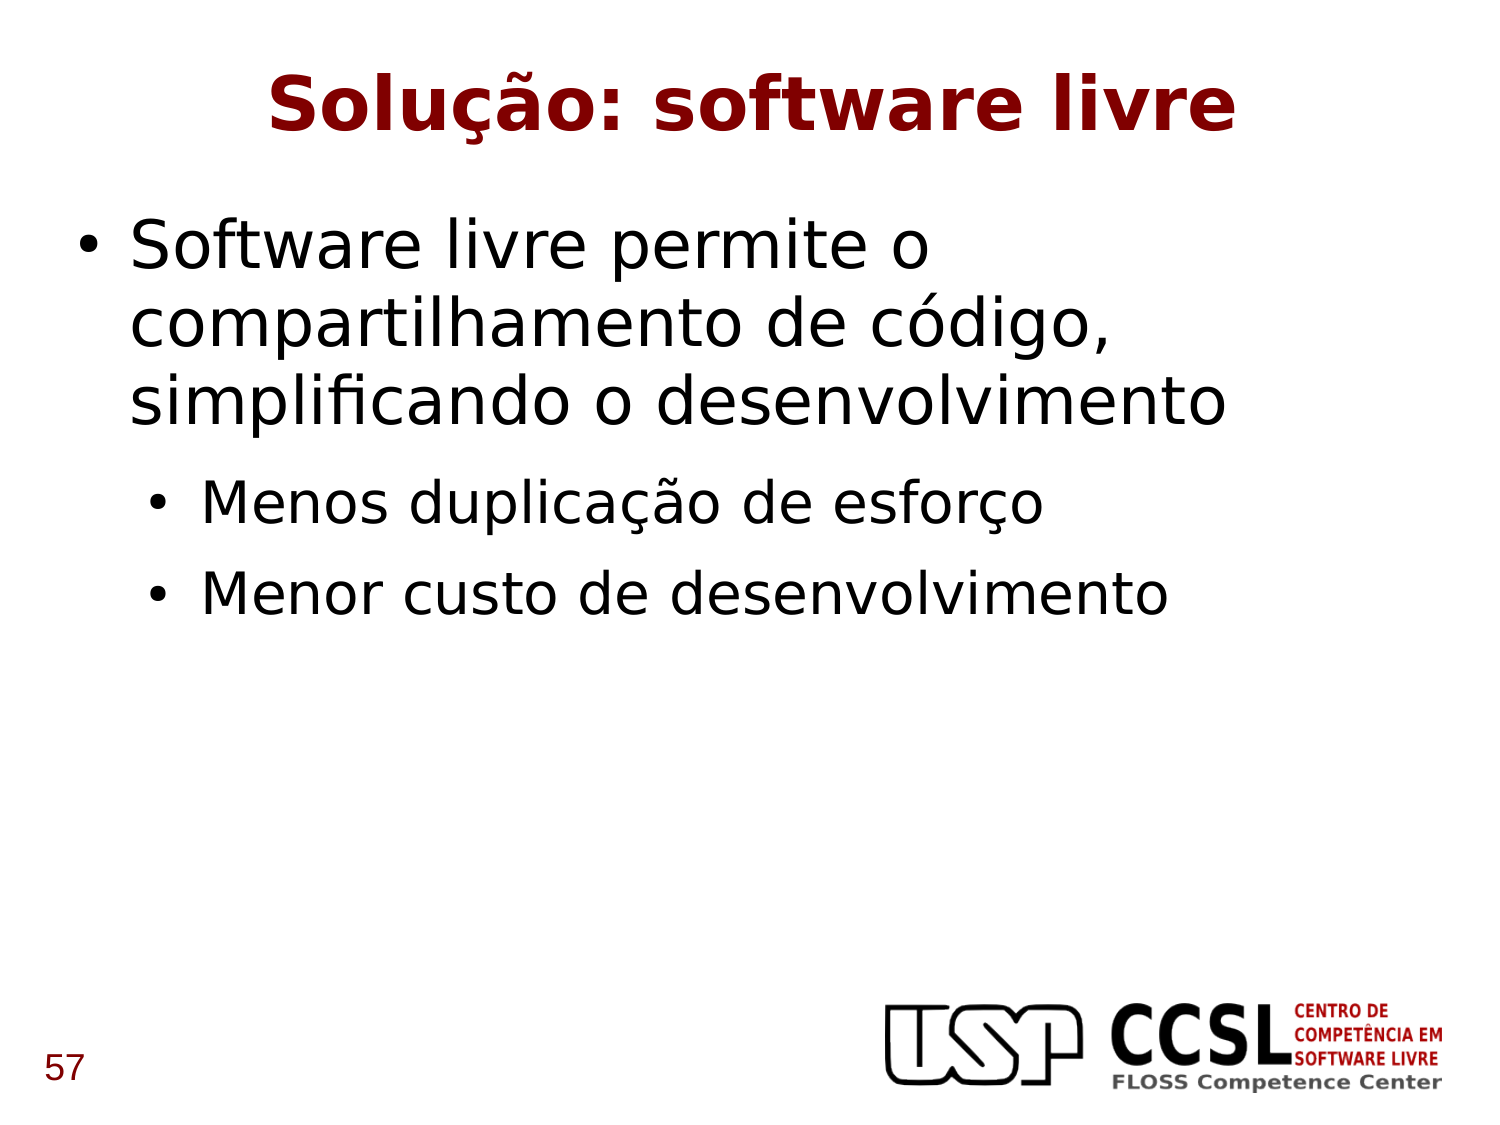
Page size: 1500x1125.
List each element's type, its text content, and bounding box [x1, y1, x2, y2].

list Software livre permite o compartilhamento de código, simplificando o desenvolvimento Menos duplicação de esforço Menor custo de desenvolvimento [59, 206, 1447, 950]
picture [885, 1003, 1442, 1093]
title Solução: software livre [59, 29, 1447, 180]
